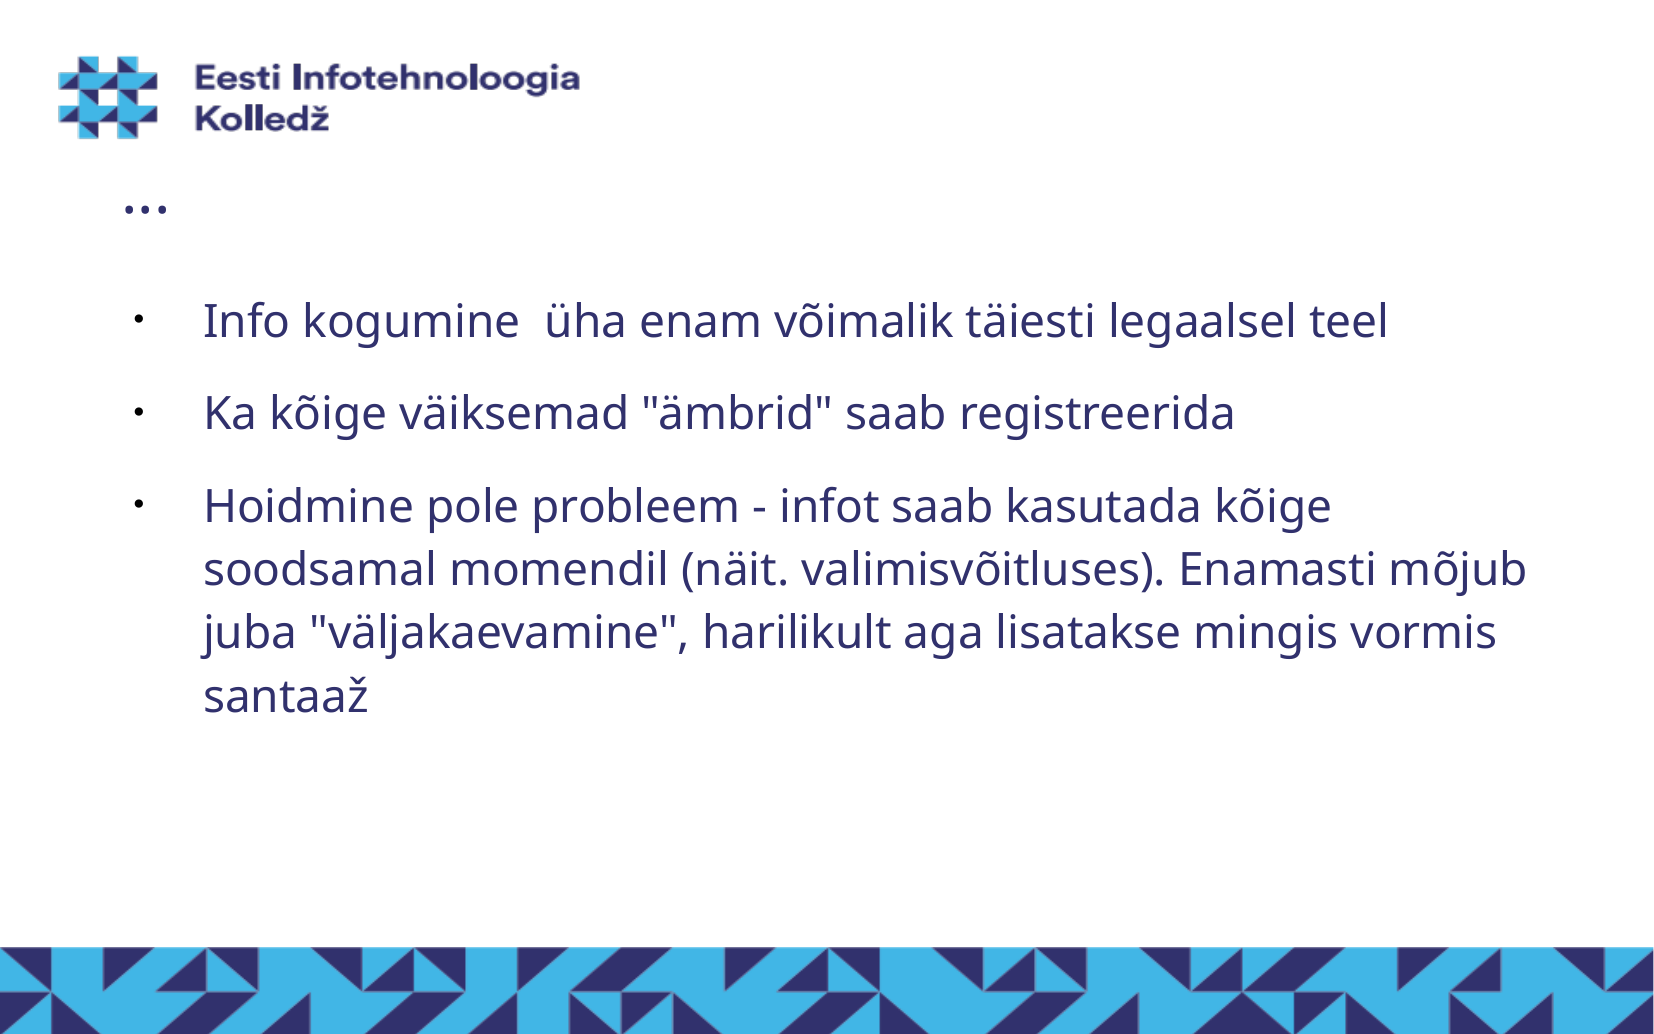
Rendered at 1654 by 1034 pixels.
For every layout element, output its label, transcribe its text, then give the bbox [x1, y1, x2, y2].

list Info kogumine üha enam võimalik täiesti legaalsel teel Ka kõige väiksemad "ämbrid" saab registreerida Hoidmine pole probleem - infot saab kasutada kõige soodsamal momendil (näit. valimisvõitluses). Enamasti mõjub juba "väljakaevamine", harilikult aga lisatakse mingis vormis santaaž [121, 287, 1534, 939]
title ... [121, 103, 1534, 276]
